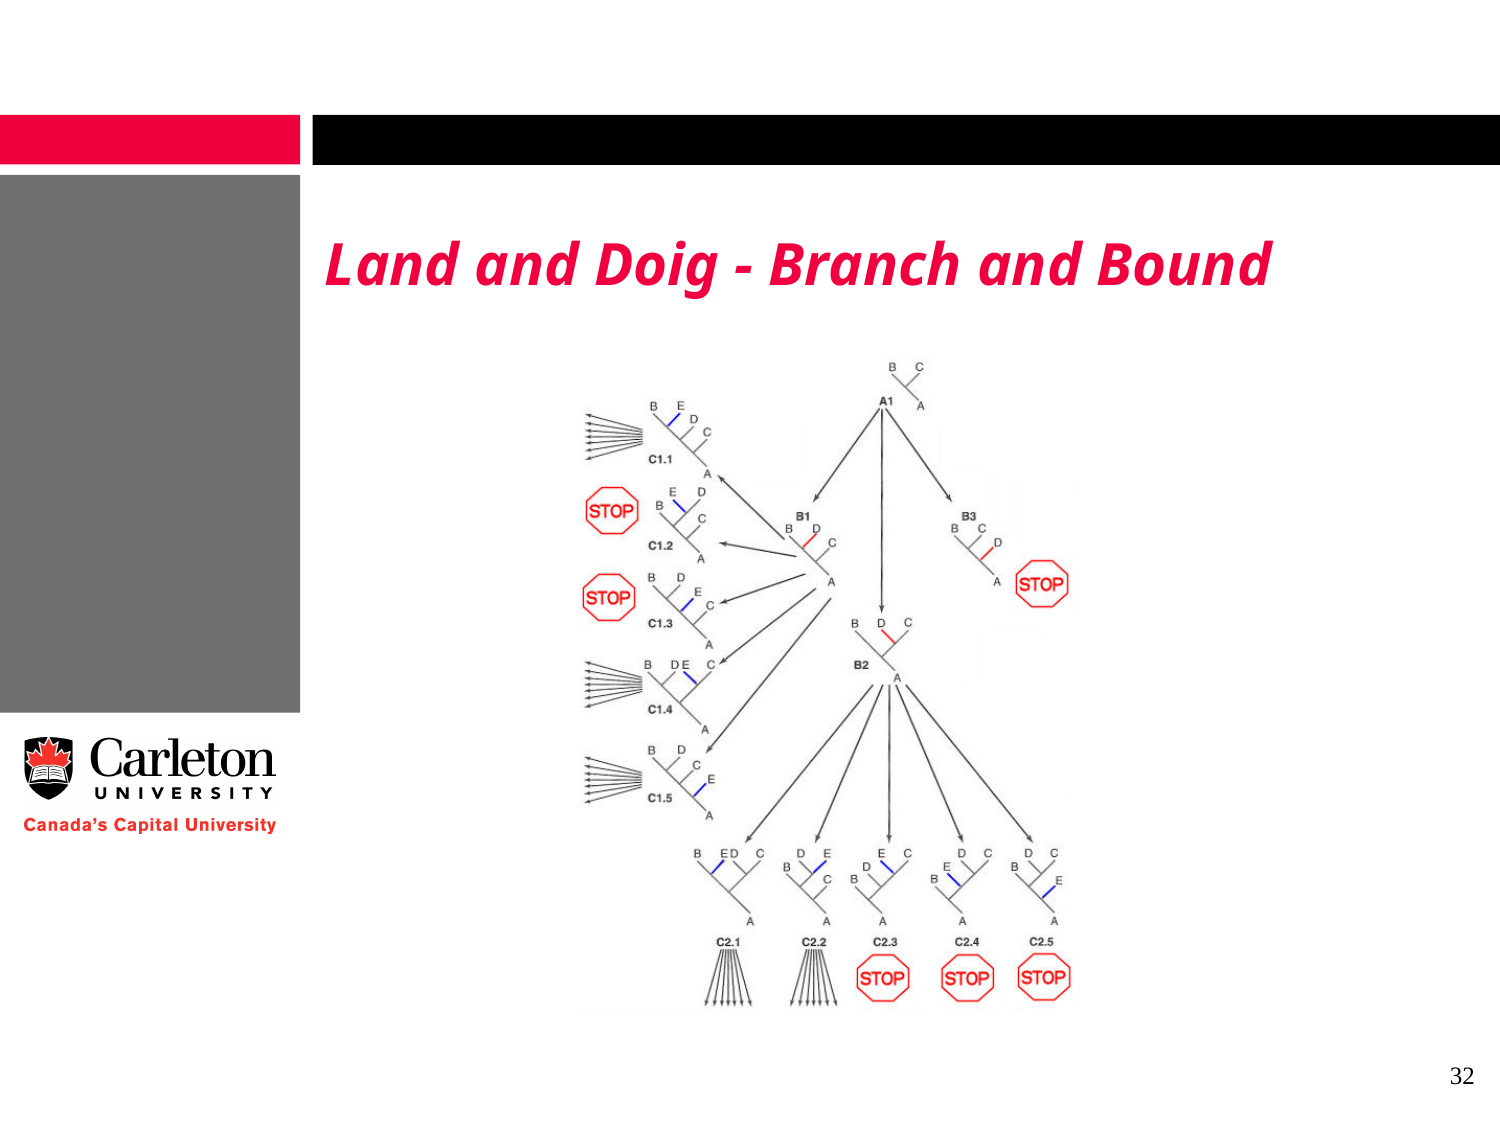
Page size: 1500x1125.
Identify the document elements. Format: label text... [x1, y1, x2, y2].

title Land and Doig - Branch and Bound [324, 194, 1450, 331]
picture [24, 737, 276, 834]
picture [562, 348, 1085, 1013]
